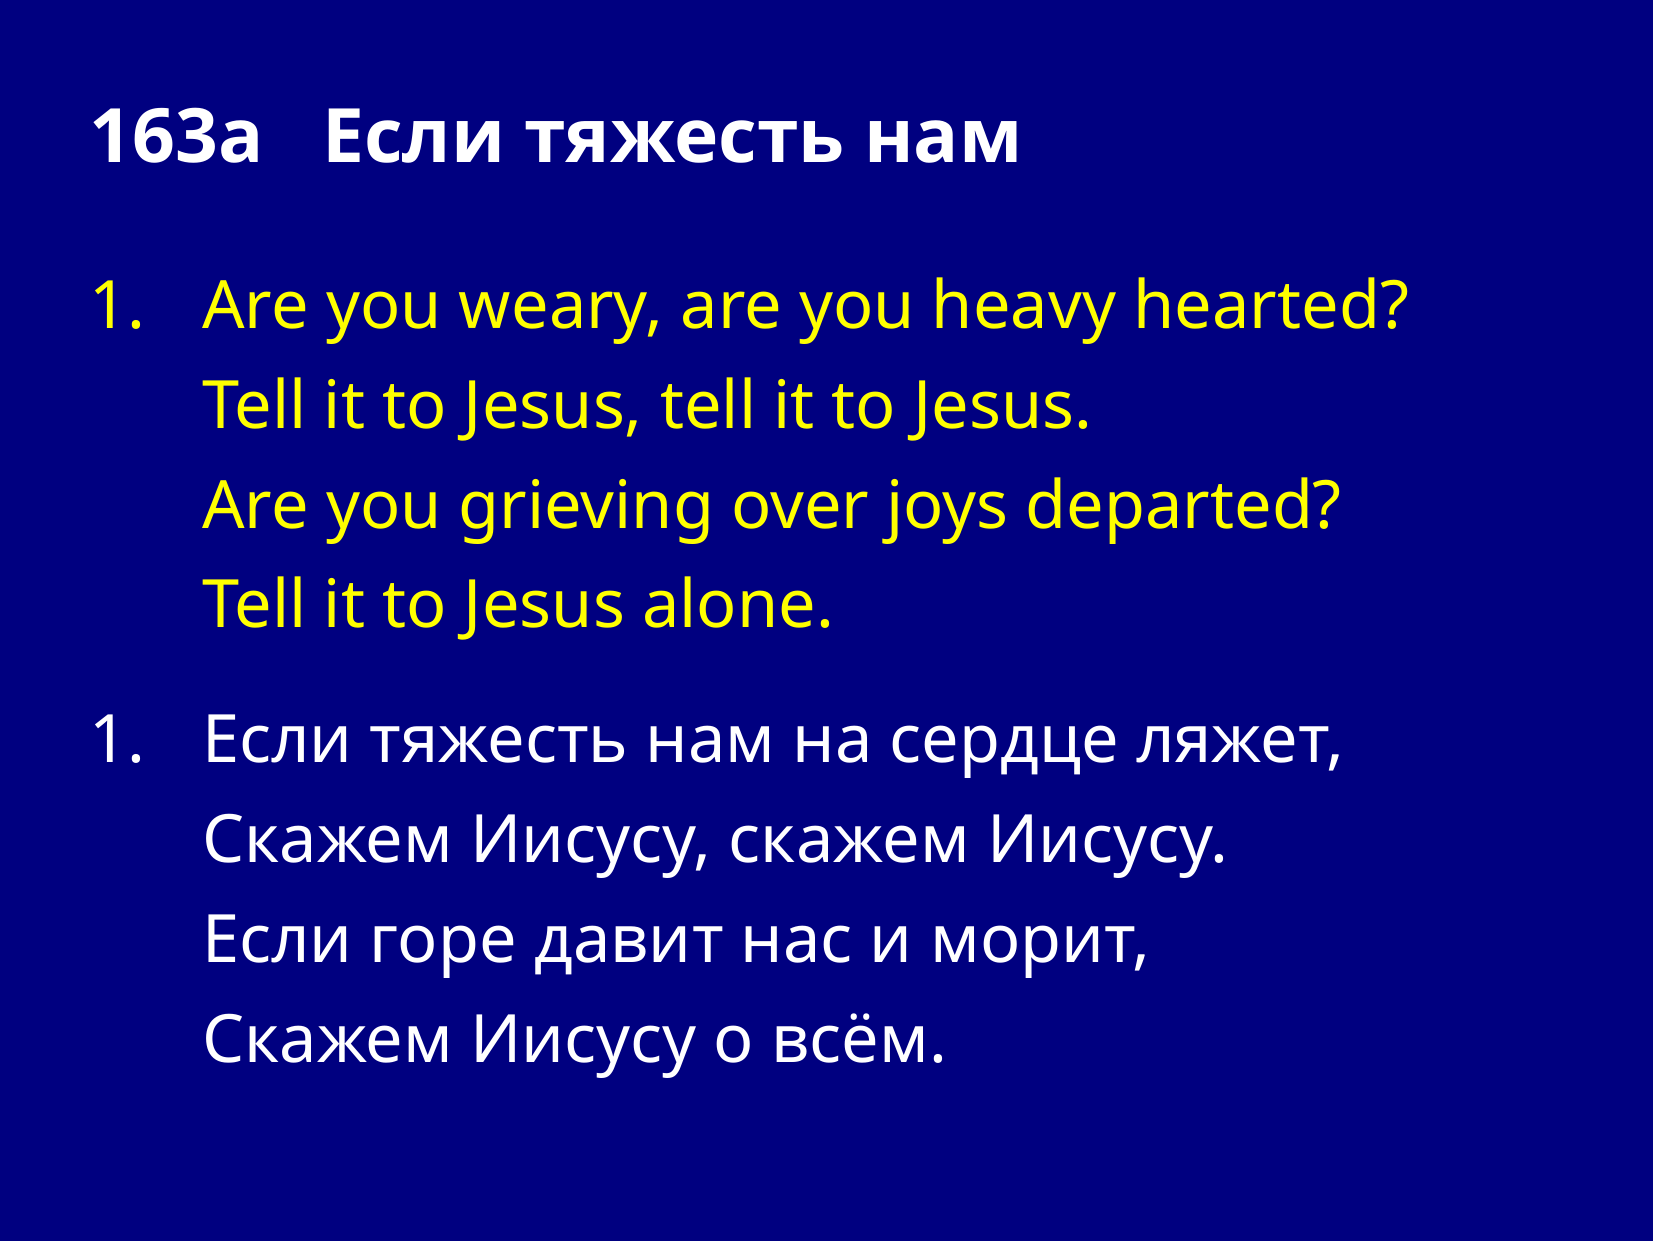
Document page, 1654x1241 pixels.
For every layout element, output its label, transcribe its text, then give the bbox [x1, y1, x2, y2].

text_box 1. Если тяжесть нам на сердце ляжет, Скажем Иисусу, скажем Иисусу. Если горе давит нас и морит, Скажем Иисусу о всём. [75, 675, 1576, 1163]
text_box 1. Are you weary, are you heavy hearted? Tell it to Jesus, tell it to Jesus. Are you grieving over joys departed? Tell it to Jesus alone. [75, 188, 1576, 638]
text_box 163а Если тяжесть нам [75, 75, 1576, 188]
